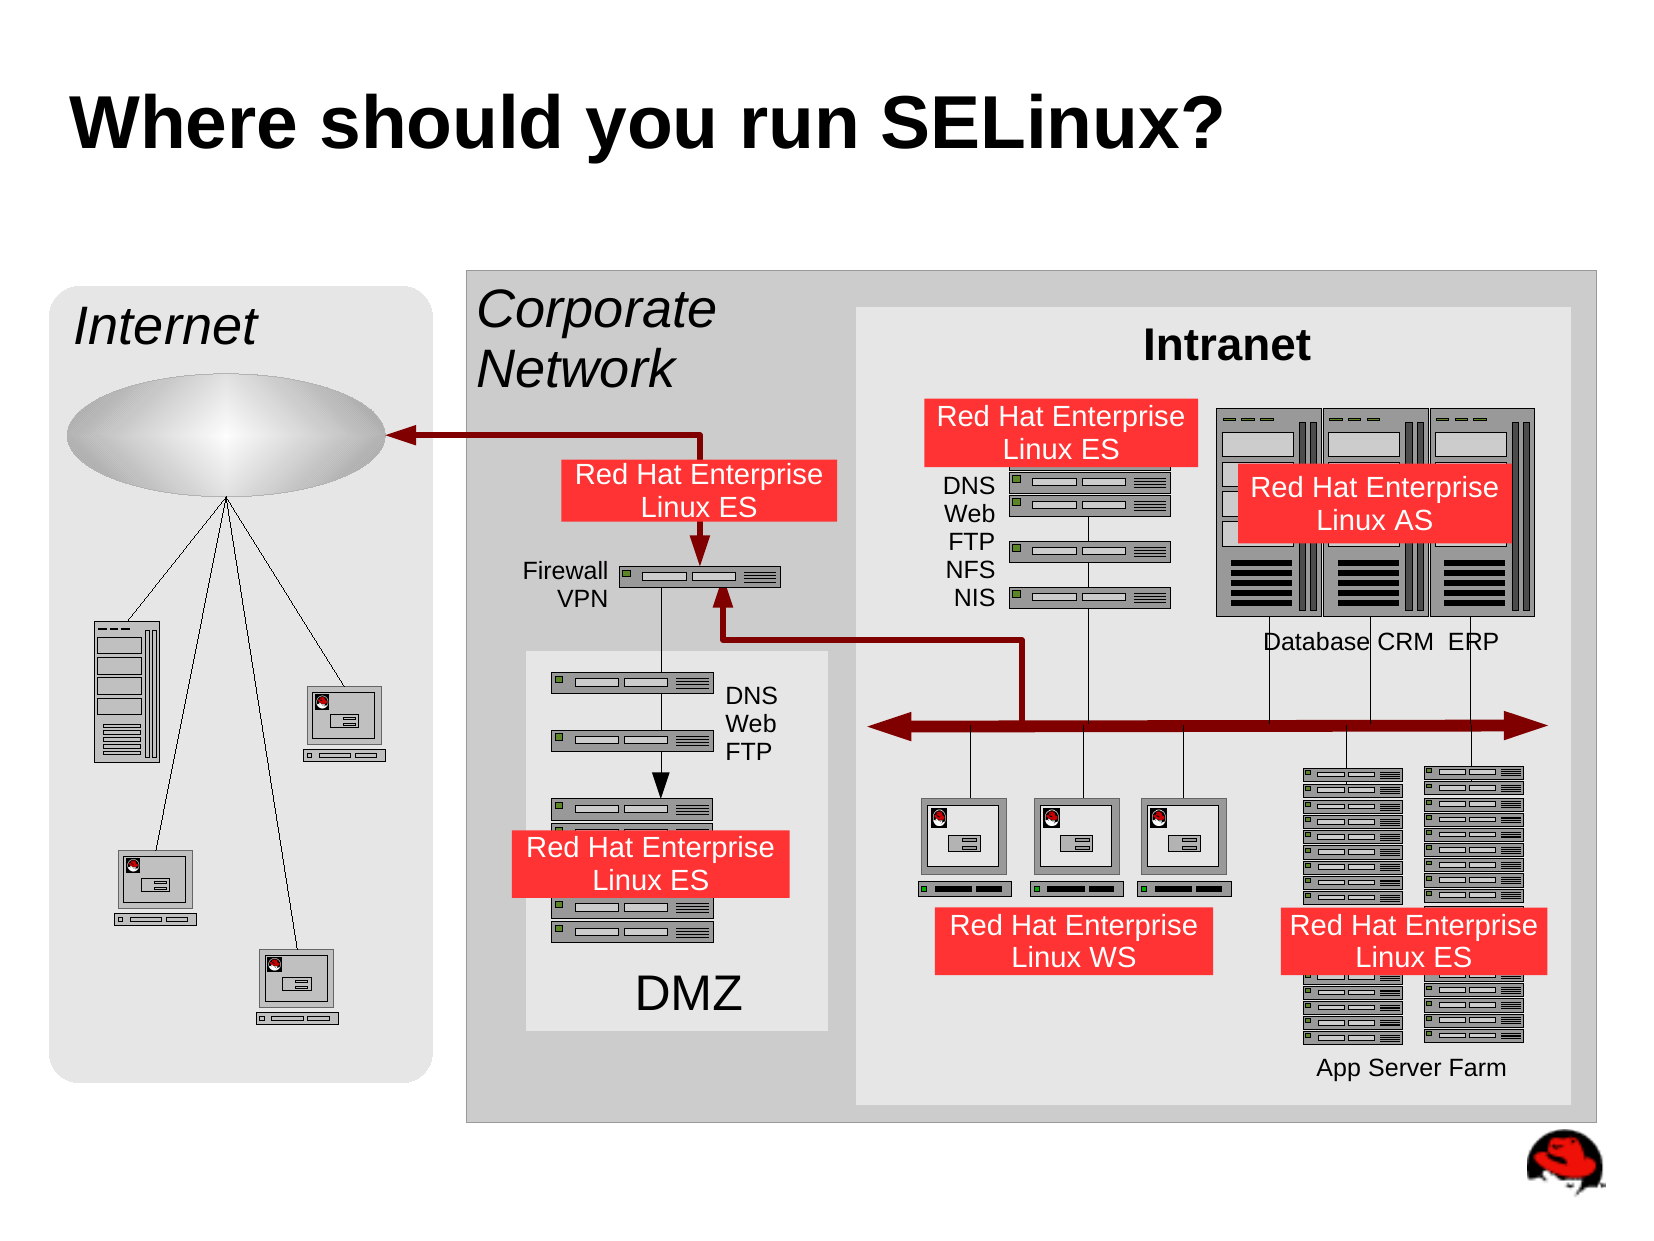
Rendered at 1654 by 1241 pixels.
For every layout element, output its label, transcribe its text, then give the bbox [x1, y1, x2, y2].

text_box Red Hat Enterprise Linux WS [934, 907, 1214, 976]
text_box Red Hat Enterprise Linux ES [511, 830, 790, 898]
picture [1150, 808, 1167, 828]
text_box Red Hat Enterprise Linux AS [1238, 463, 1512, 544]
picture [267, 957, 282, 972]
text_box Database CRM ERP [1263, 627, 1597, 667]
picture [1043, 808, 1060, 828]
text_box [1371, 667, 1470, 719]
text_box DMZ [634, 965, 752, 1040]
picture [315, 694, 329, 710]
text_box Intranet [1143, 318, 1429, 394]
picture [931, 808, 947, 828]
picture [126, 858, 140, 874]
text_box Firewall VPN [522, 557, 680, 637]
text_box [1270, 667, 1370, 720]
text_box DNS Web FTP [725, 681, 785, 801]
text_box DNS Web FTP NFS NIS [942, 472, 1002, 670]
text_box Internet [73, 295, 412, 376]
text_box App Server Farm [1316, 1054, 1611, 1094]
text_box Red Hat Enterprise Linux ES [924, 398, 1199, 468]
text_box [466, 270, 1597, 1123]
picture [1527, 1129, 1606, 1207]
text_box Red Hat Enterprise Linux ES [561, 459, 838, 522]
text_box Corporate Network [476, 278, 857, 439]
text_box Red Hat Enterprise Linux ES [1280, 907, 1548, 976]
text_box [49, 286, 433, 1083]
title Where should you run SELinux? [69, 27, 1620, 217]
